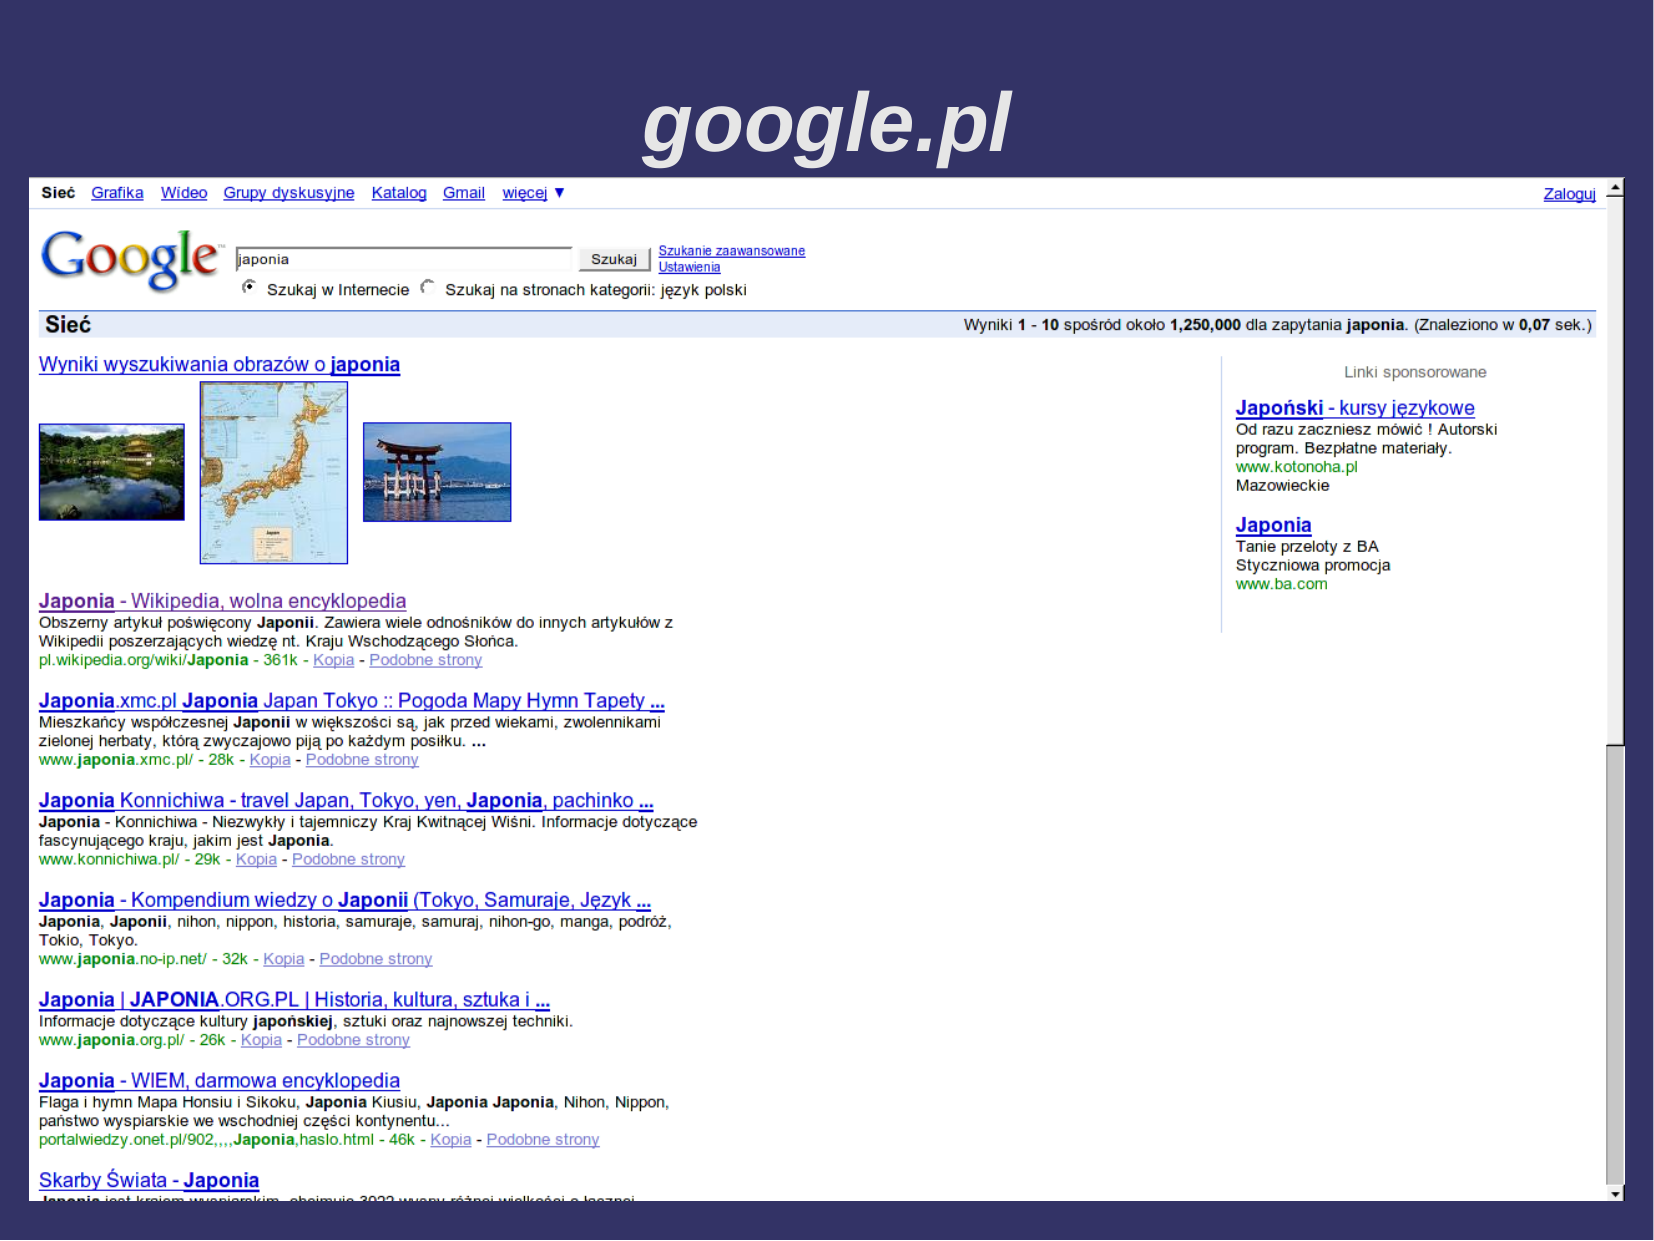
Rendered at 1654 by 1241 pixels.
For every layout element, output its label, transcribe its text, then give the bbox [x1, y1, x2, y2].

title google.pl [121, 19, 1534, 177]
picture [29, 177, 1625, 1201]
